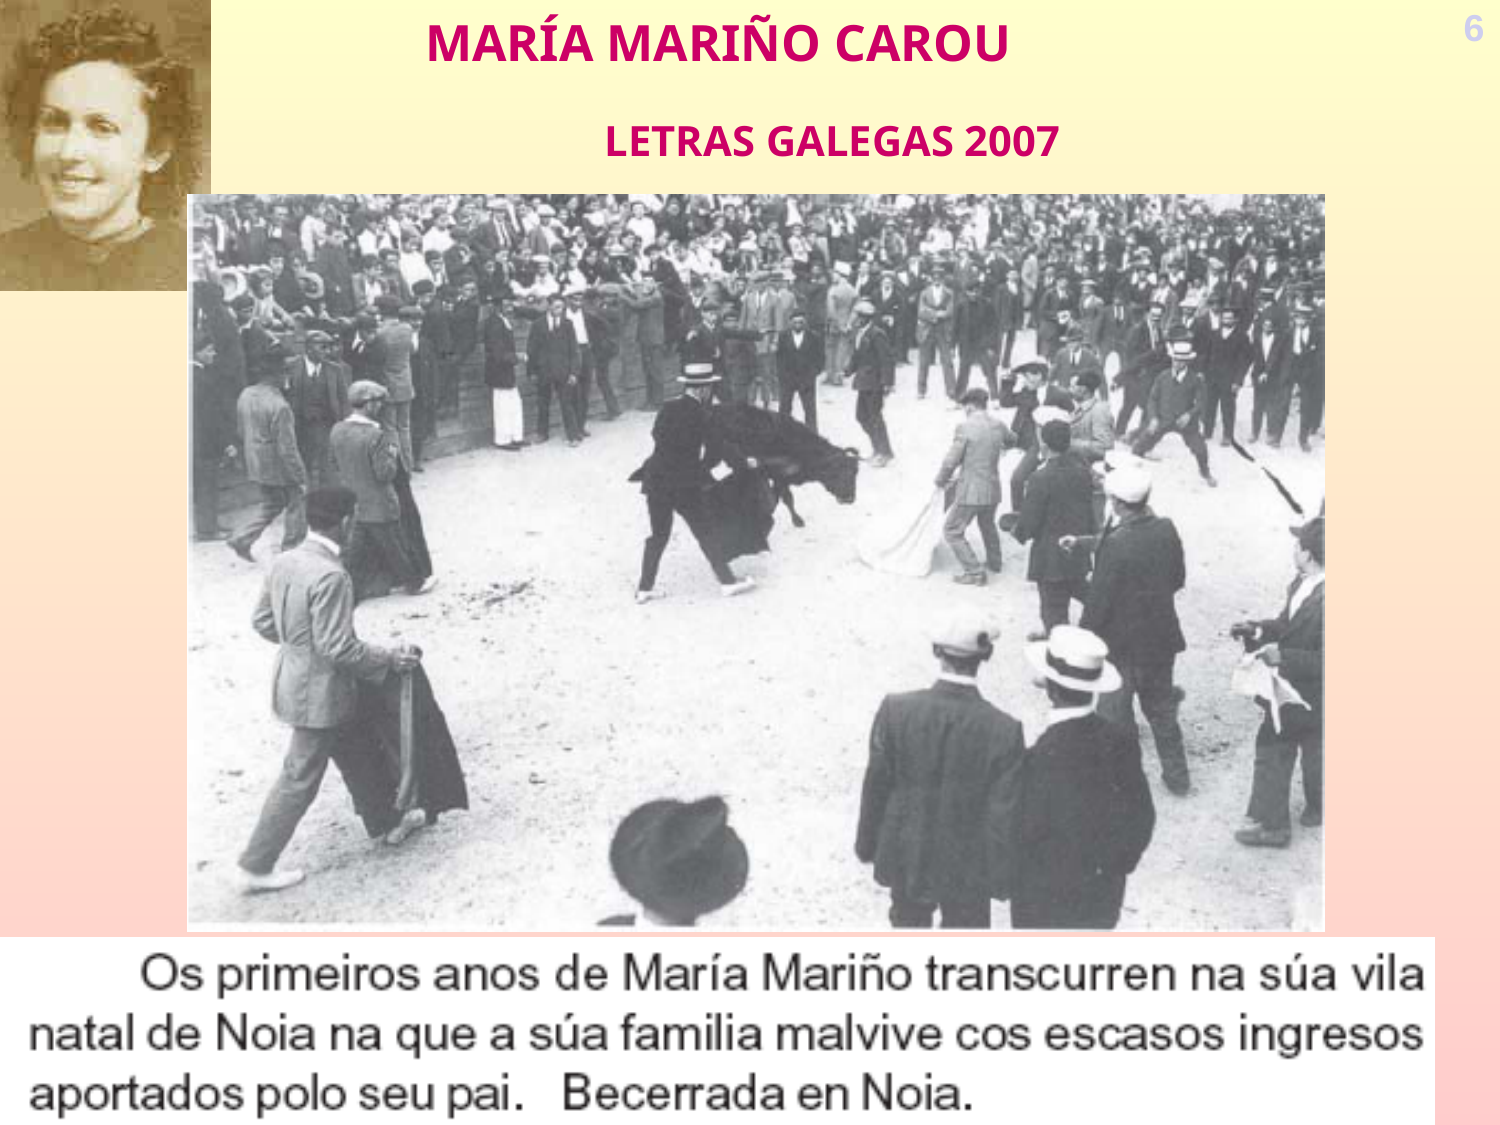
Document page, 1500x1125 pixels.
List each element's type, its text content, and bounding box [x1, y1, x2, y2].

text_box MARÍA MARIÑO CAROU [410, 0, 1120, 84]
picture [0, 0, 1325, 932]
text_box LETRAS GALEGAS 2007 [590, 103, 1229, 177]
text_box 6 [1448, 0, 1500, 58]
picture [0, 937, 1435, 1125]
